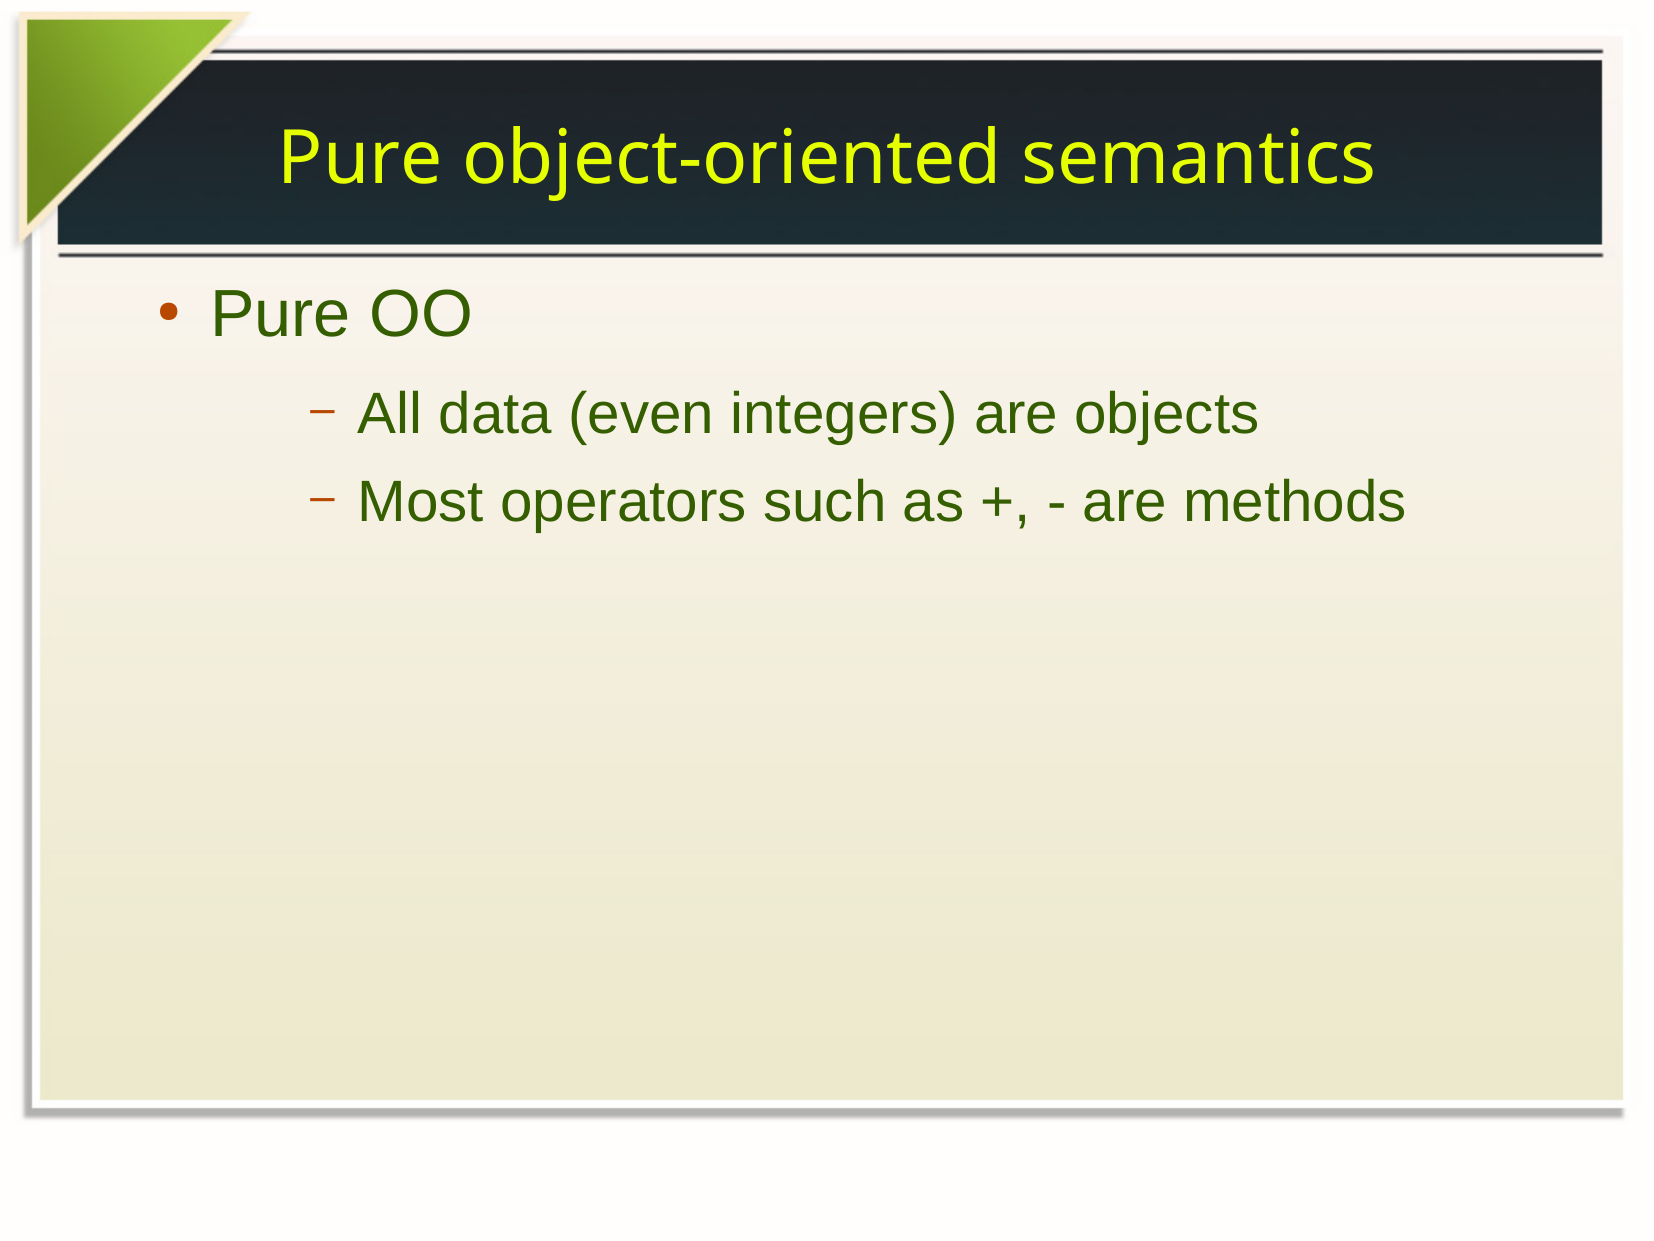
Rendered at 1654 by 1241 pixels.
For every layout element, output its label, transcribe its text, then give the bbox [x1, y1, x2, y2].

picture [0, 0, 1654, 1241]
list Pure OO All data (even integers) are objects Most operators such as +, - are methods [121, 276, 1534, 1087]
title Pure object-oriented semantics [121, 73, 1534, 237]
